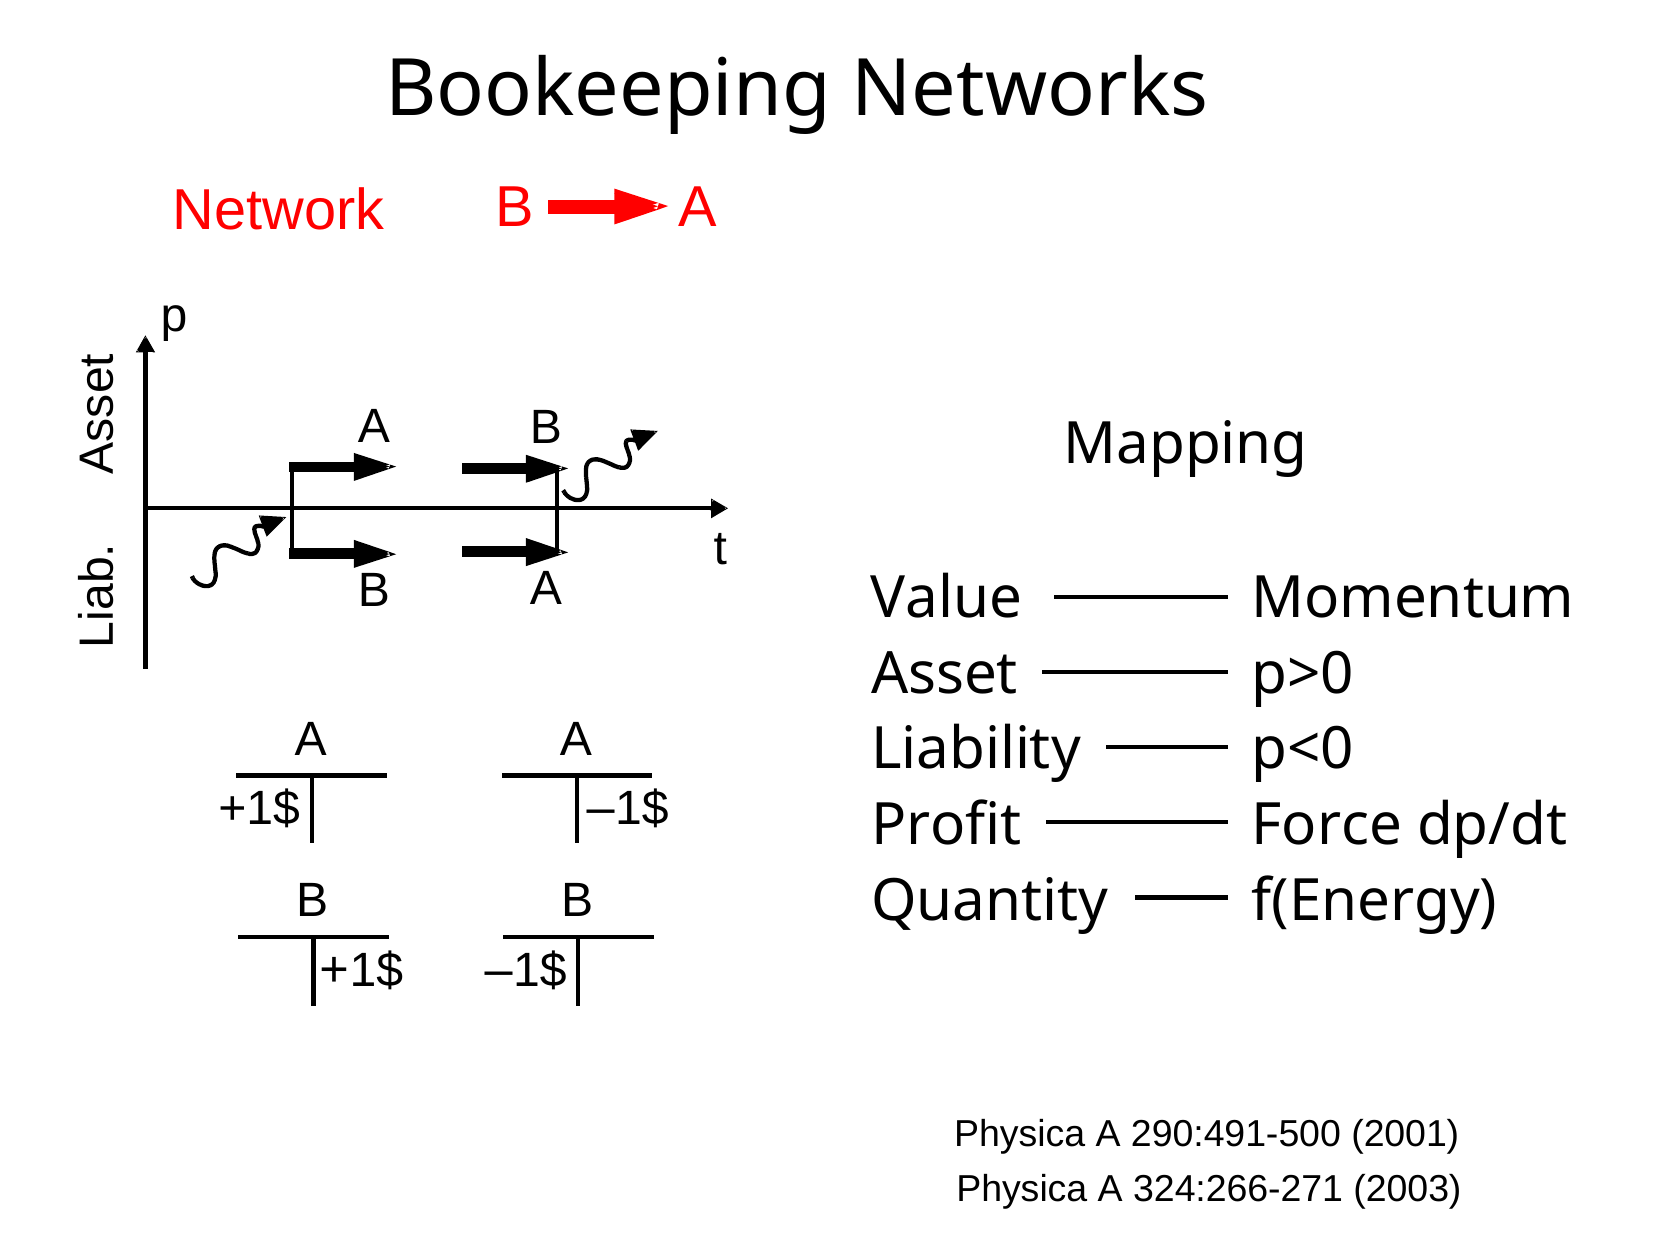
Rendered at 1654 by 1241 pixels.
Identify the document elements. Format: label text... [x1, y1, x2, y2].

text_box – [586, 778, 639, 838]
text_box B [295, 872, 346, 929]
text_box 1$ [349, 942, 405, 999]
text_box – [484, 940, 537, 1000]
text_box [548, 188, 669, 225]
text_box [502, 773, 652, 843]
text_box Quantity [871, 858, 1129, 929]
text_box [135, 335, 728, 669]
text_box Network [172, 177, 391, 245]
text_box Asset [871, 630, 1034, 702]
text_box Profit [871, 782, 1030, 853]
text_box Liability [871, 706, 1105, 778]
text_box [1106, 745, 1228, 749]
text_box [561, 429, 658, 503]
text_box Physica A 290:491-500 (2001) [954, 1112, 1472, 1157]
text_box B [357, 562, 408, 619]
text_box [503, 935, 654, 1006]
text_box B [495, 173, 556, 242]
text_box [238, 935, 389, 1006]
text_box p>0 [1251, 630, 1378, 702]
text_box +1$ [218, 780, 303, 838]
text_box t [713, 520, 764, 577]
text_box Mapping [1063, 401, 1321, 472]
text_box Momentum [1251, 554, 1592, 626]
text_box B [561, 872, 611, 929]
text_box Bookeeping Networks [385, 31, 1271, 128]
text_box A [559, 711, 610, 768]
text_box p<0 [1251, 706, 1378, 778]
text_box B [529, 400, 580, 457]
text_box p [160, 287, 211, 344]
text_box + [319, 940, 372, 1000]
text_box A [529, 560, 580, 617]
text_box [189, 515, 287, 589]
text_box Asset [69, 348, 125, 475]
text_box f(Energy) [1251, 858, 1530, 929]
text_box 1$ [513, 942, 569, 999]
text_box [236, 773, 387, 843]
text_box Force dp/dt [1251, 782, 1593, 853]
text_box A [294, 711, 345, 768]
text_box [1135, 895, 1228, 900]
text_box [1042, 670, 1228, 674]
text_box A [678, 173, 738, 242]
text_box 1$ [615, 780, 671, 838]
text_box [1046, 820, 1228, 824]
text_box Value [870, 554, 1040, 626]
text_box [1054, 595, 1228, 599]
text_box Physica A 324:266-271 (2003) [956, 1167, 1474, 1212]
text_box A [357, 398, 408, 455]
text_box Liab. [69, 539, 125, 649]
